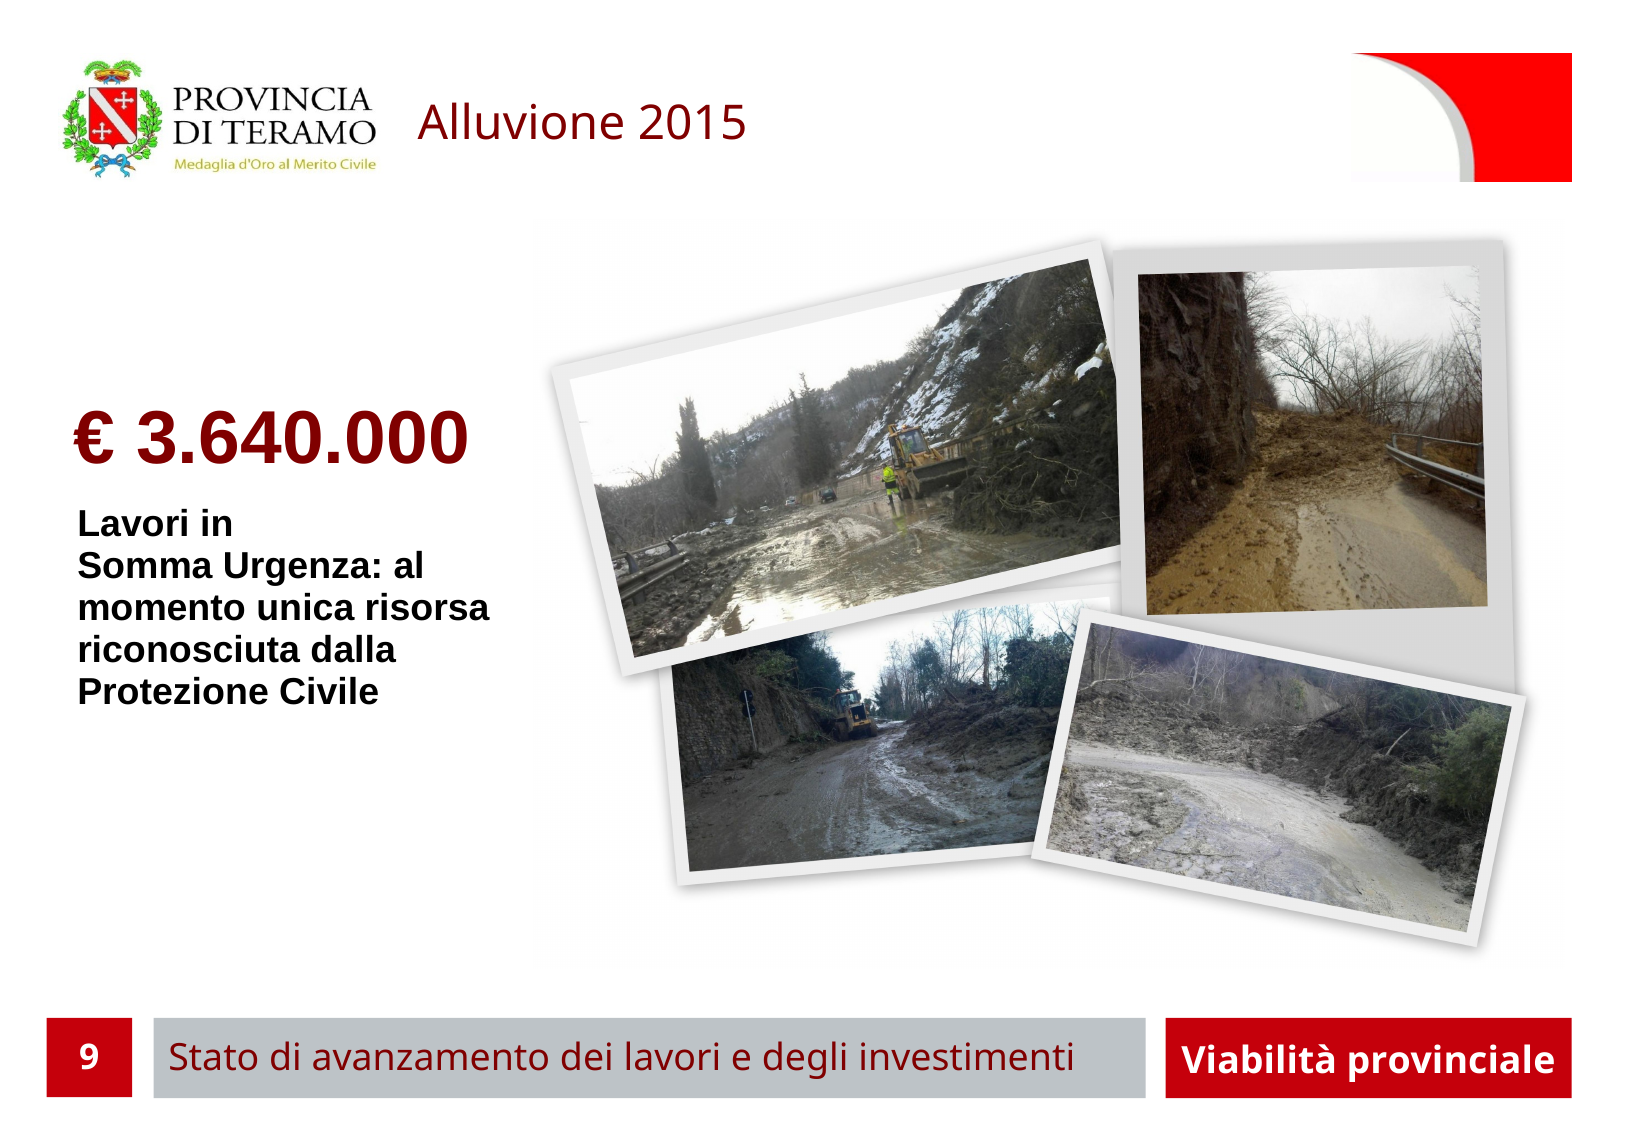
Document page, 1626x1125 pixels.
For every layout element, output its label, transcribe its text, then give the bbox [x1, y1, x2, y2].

text_box € 3.640.000 [59, 389, 505, 497]
text_box Lavori in Somma Urgenza: al momento unica risorsa riconosciuta dalla Protezione Civile [62, 496, 520, 765]
title Alluvione 2015 [406, 53, 1352, 187]
picture [533, 219, 1565, 969]
picture [58, 53, 384, 182]
picture [1352, 53, 1572, 182]
